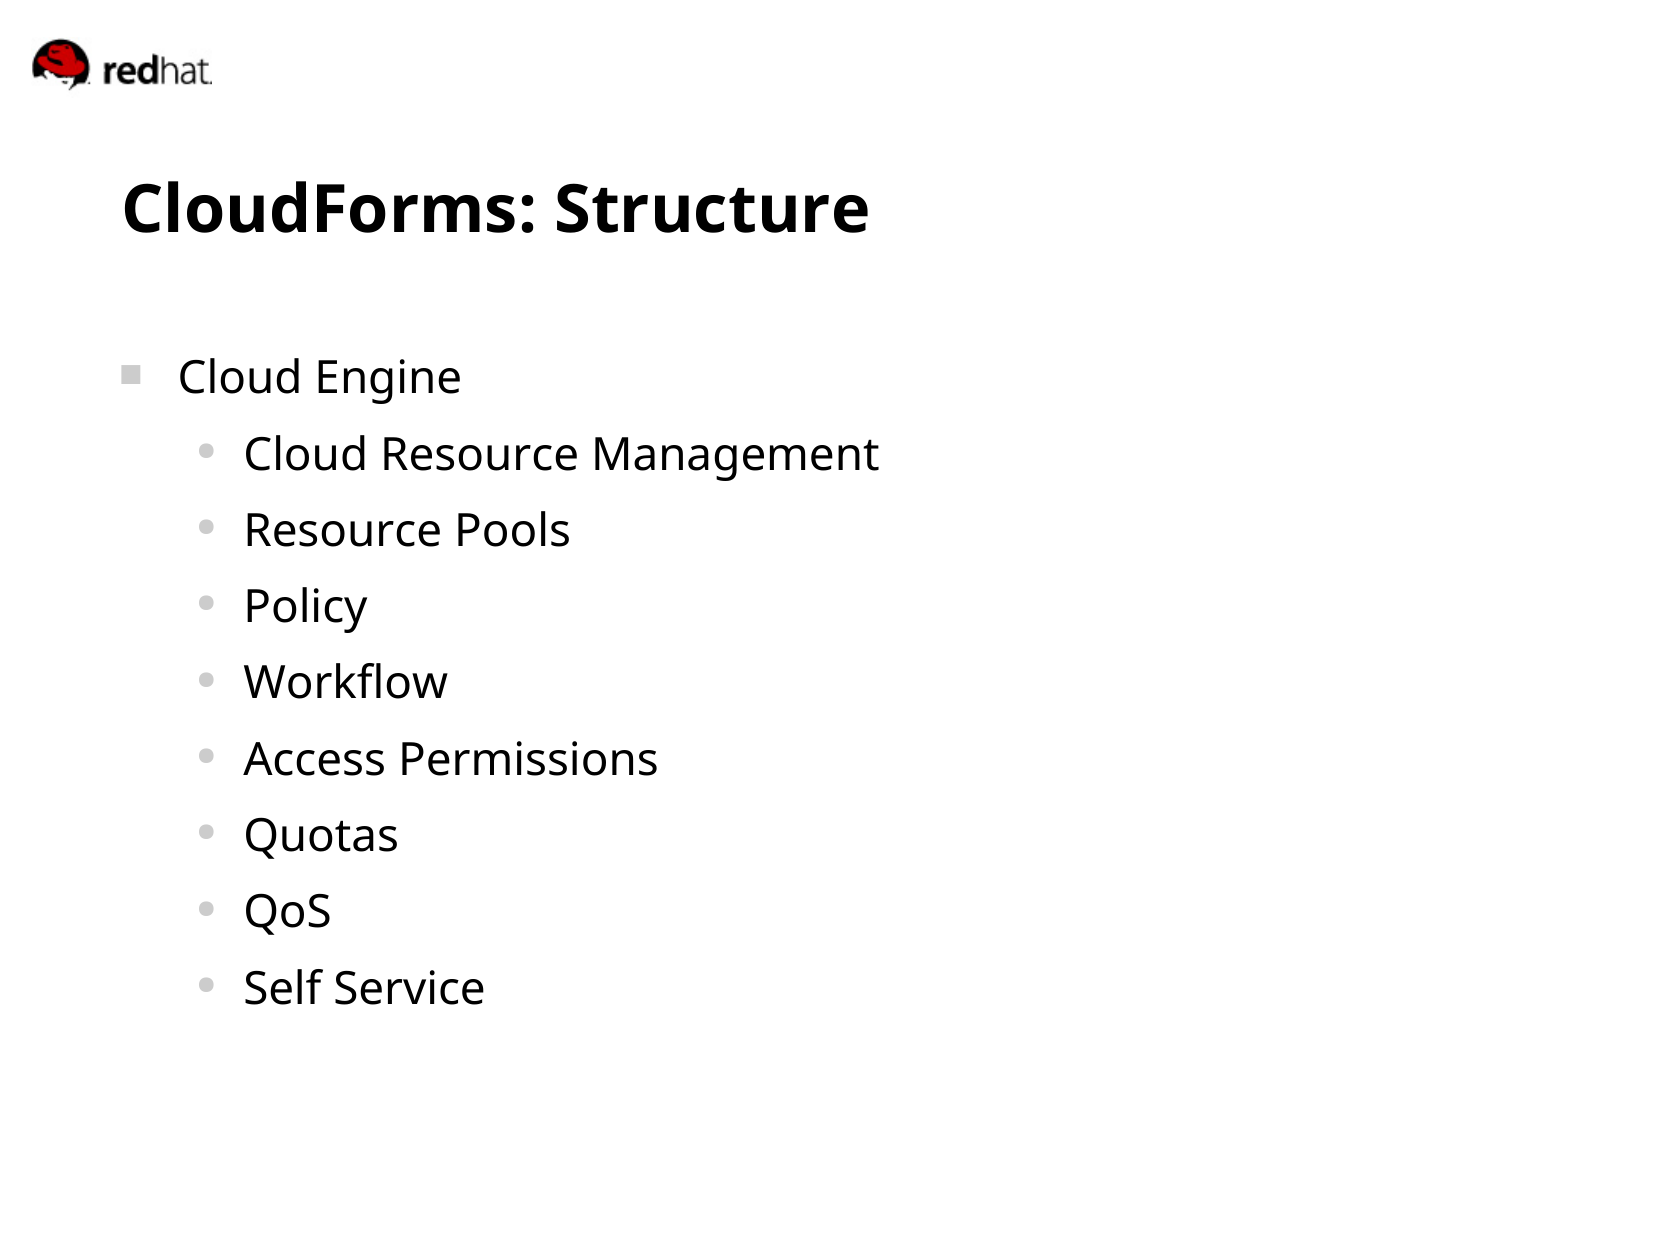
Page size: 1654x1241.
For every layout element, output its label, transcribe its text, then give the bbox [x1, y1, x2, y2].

picture [31, 37, 212, 98]
title CloudForms: Structure [121, 102, 1534, 310]
list Cloud Engine Cloud Resource Management Resource Pools Policy Workflow Access Permissions Quotas QoS Self Service [121, 344, 1534, 1127]
